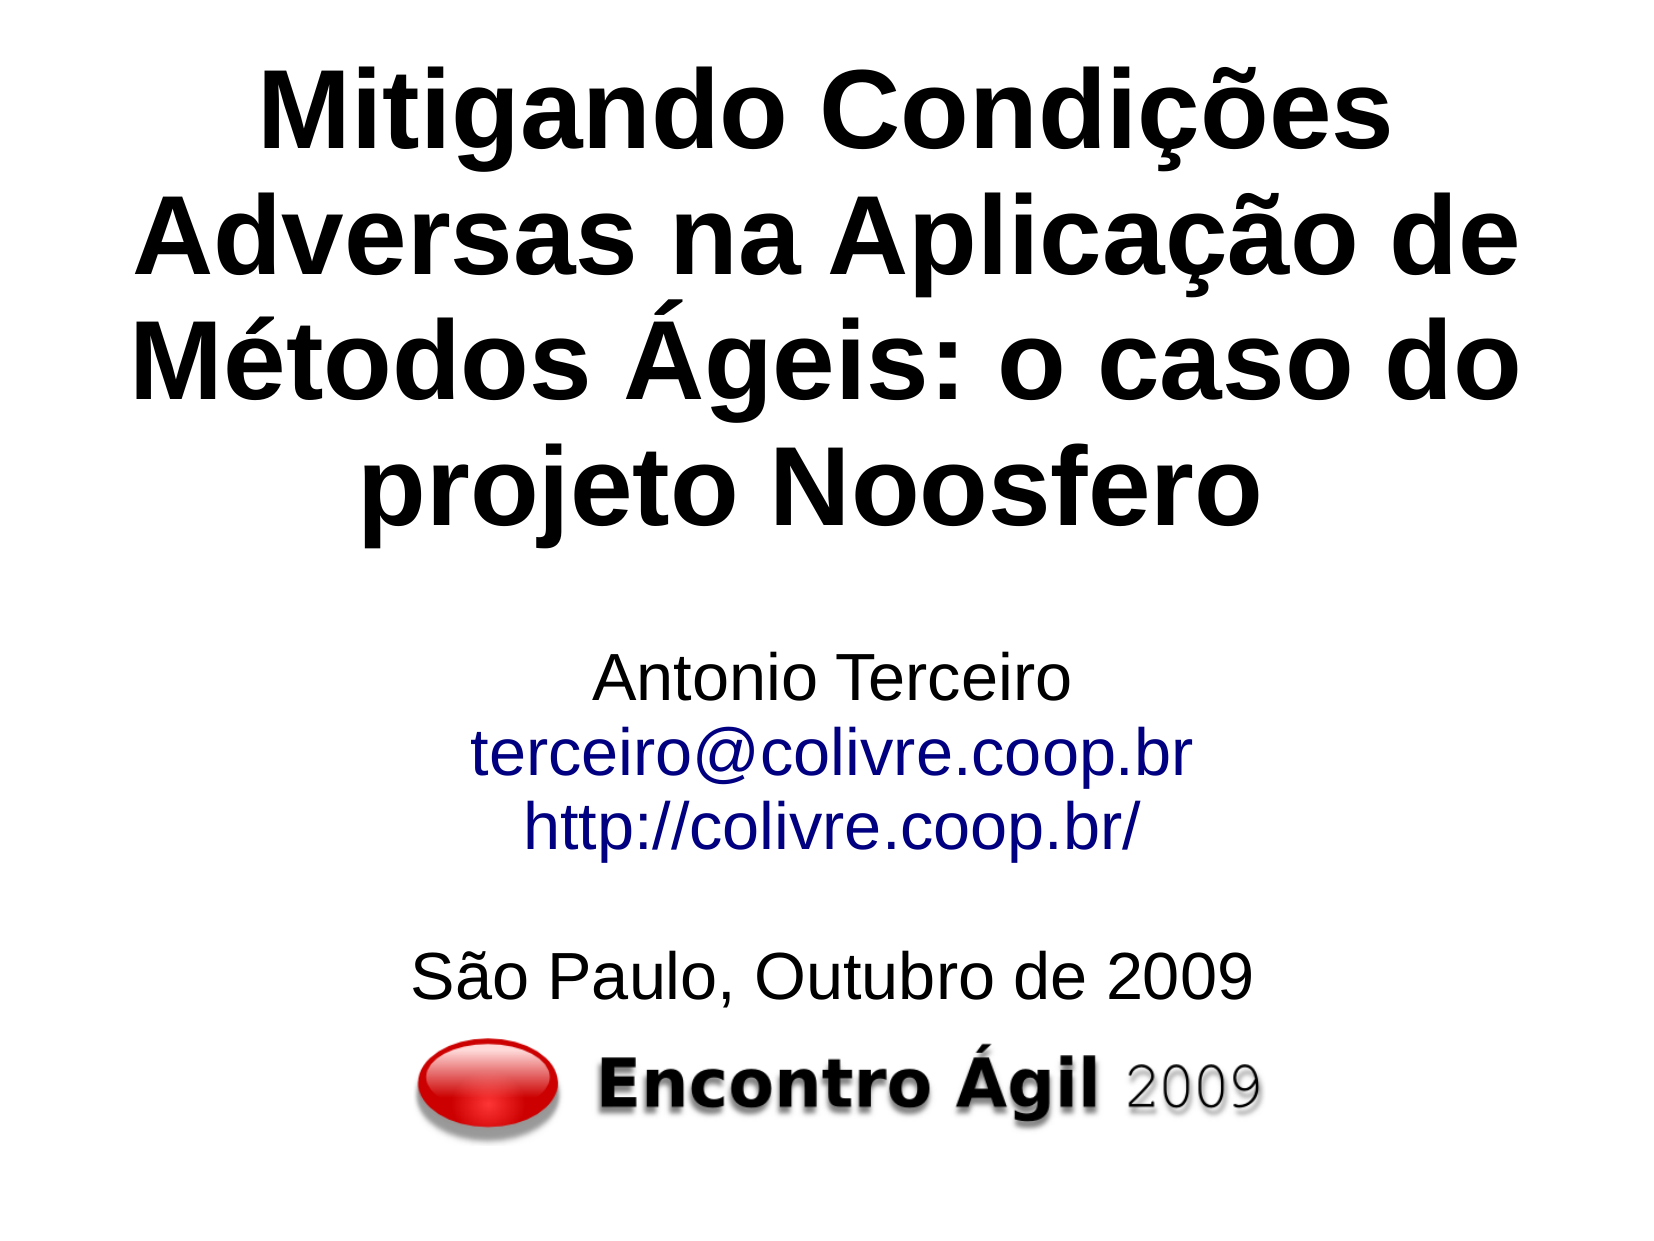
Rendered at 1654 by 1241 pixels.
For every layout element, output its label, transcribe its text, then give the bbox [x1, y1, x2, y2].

title Mitigando Condições Adversas na Aplicação de Métodos Ágeis: o caso do projeto Noosfero [82, 0, 1571, 621]
text_box Antonio Terceiro terceiro@colivre.coop.br http://colivre.coop.br/ São Paulo, Outubro de 2009 [88, 639, 1577, 1014]
picture [413, 1037, 1266, 1146]
